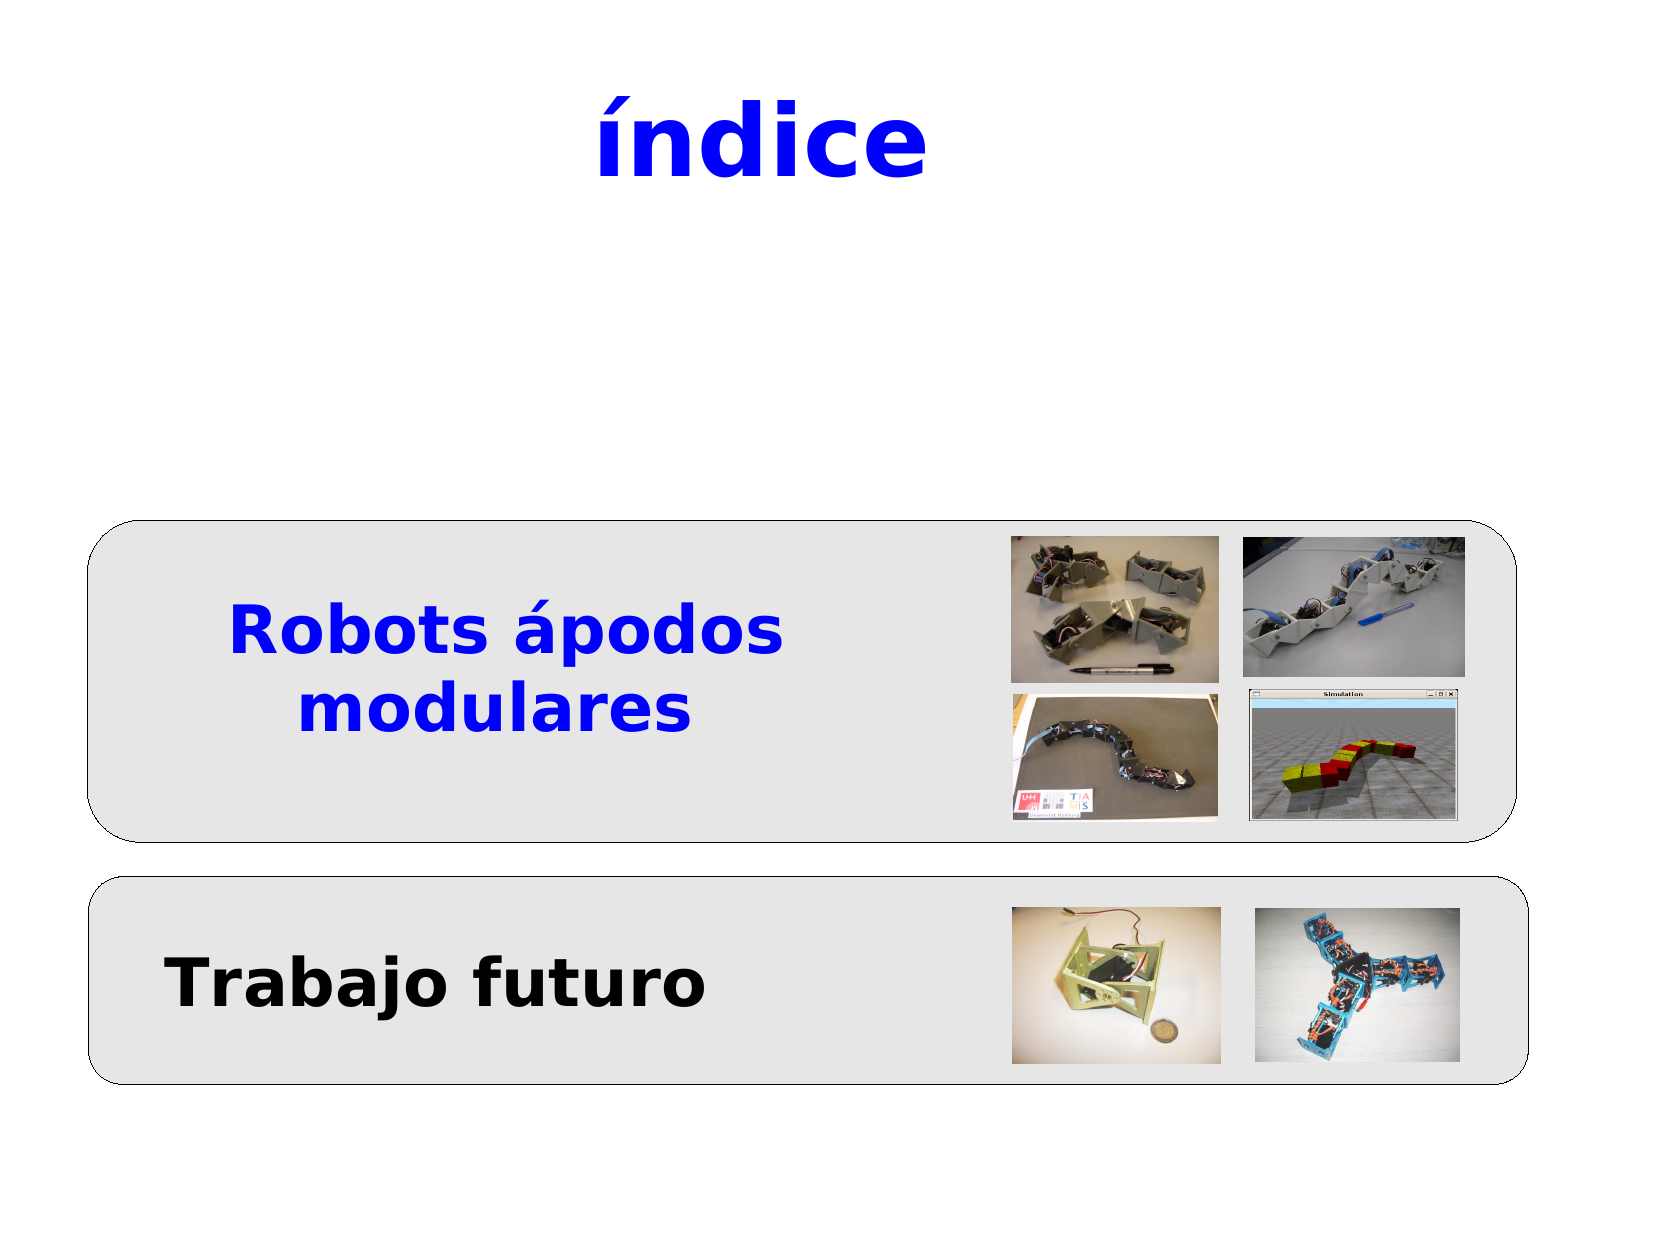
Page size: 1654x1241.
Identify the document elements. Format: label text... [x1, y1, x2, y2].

text_box [88, 876, 1529, 1085]
picture [1011, 536, 1219, 683]
picture [1243, 537, 1465, 677]
picture [1249, 689, 1458, 821]
picture [1013, 694, 1218, 822]
text_box Robots ápodos modulares [62, 583, 928, 771]
text_box [87, 520, 1517, 843]
text_box índice [577, 76, 946, 208]
picture [1255, 908, 1460, 1062]
text_box Trabajo futuro [132, 937, 1012, 1045]
picture [1012, 907, 1221, 1064]
